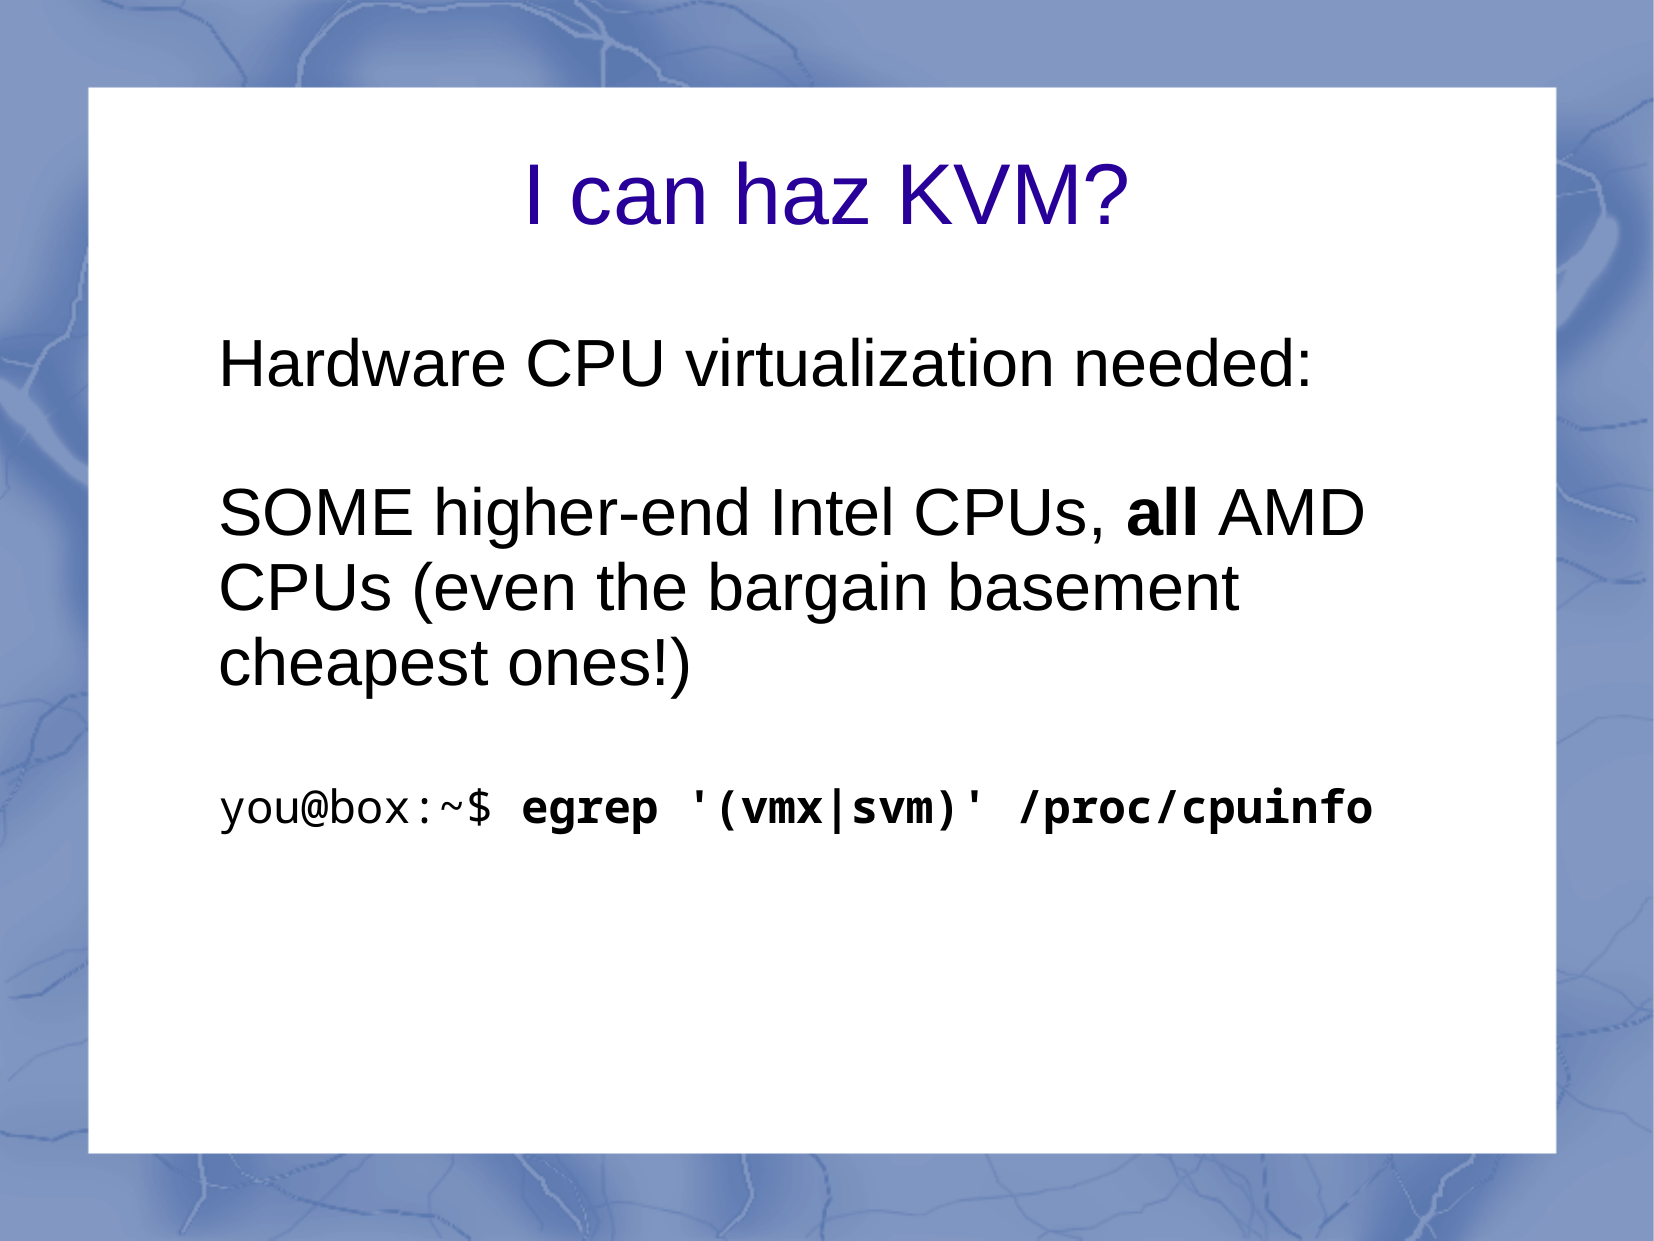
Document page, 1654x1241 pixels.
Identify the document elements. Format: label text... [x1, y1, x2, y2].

title I can haz KVM? [118, 90, 1536, 298]
list Hardware CPU virtualization needed: SOME higher-end Intel CPUs, all AMD CPUs (even the bargain basement cheapest ones!) you@box:~$ egrep '(vmx|svm)' /proc/cpuinfo [147, 325, 1506, 1045]
picture [0, 0, 1654, 1241]
